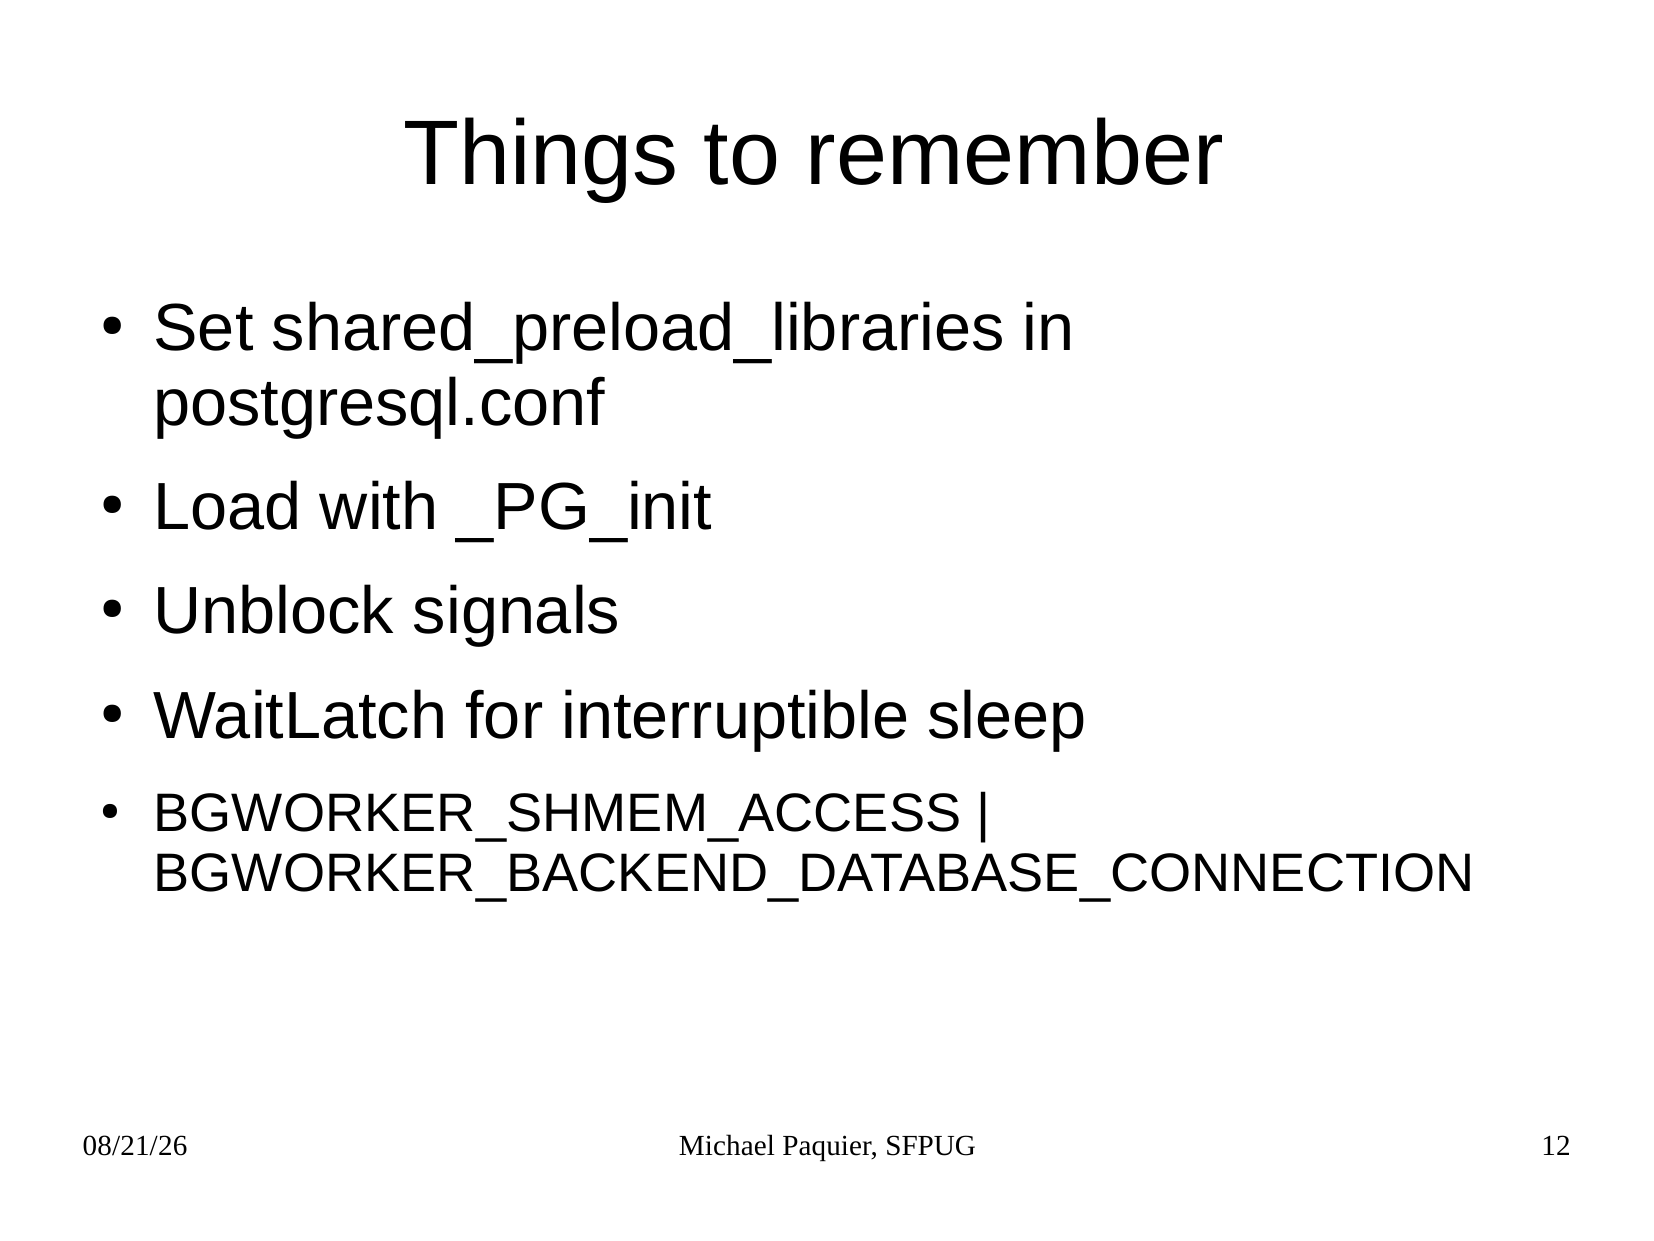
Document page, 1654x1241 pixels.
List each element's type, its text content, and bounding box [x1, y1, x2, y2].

list Set shared_preload_libraries in postgresql.conf Load with _PG_init Unblock signals WaitLatch for interruptible sleep BGWORKER_SHMEM_ACCESS | BGWORKER_BACKEND_DATABASE_CONNECTION [82, 290, 1538, 1010]
title Things to remember [82, 49, 1571, 257]
